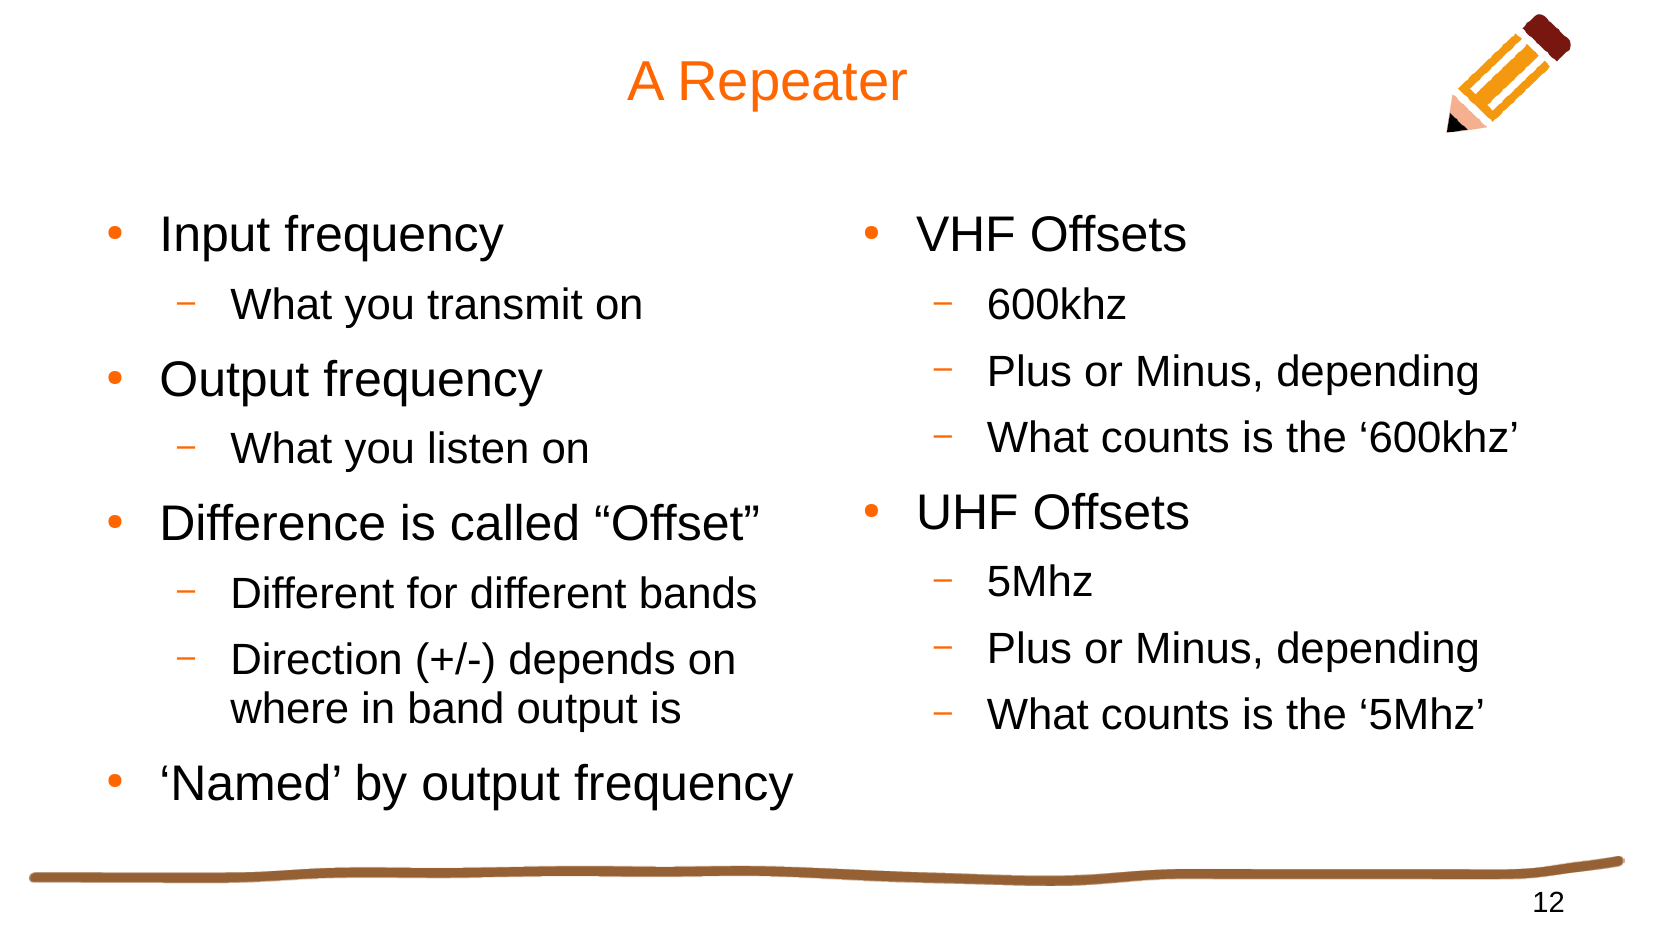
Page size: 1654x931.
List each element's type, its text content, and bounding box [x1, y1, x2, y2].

list Input frequency What you transmit on Output frequency What you listen on Difference is called “Offset” Different for different bands Direction (+/-) depends on where in band output is ‘Named’ by output frequency [88, 206, 809, 857]
list VHF Offsets 600khz Plus or Minus, depending What counts is the ‘600khz’ UHF Offsets 5Mhz Plus or Minus, depending What counts is the ‘5Mhz’ [845, 206, 1566, 857]
picture [1446, 14, 1571, 133]
title A Repeater [88, 29, 1447, 133]
picture [29, 856, 1625, 886]
